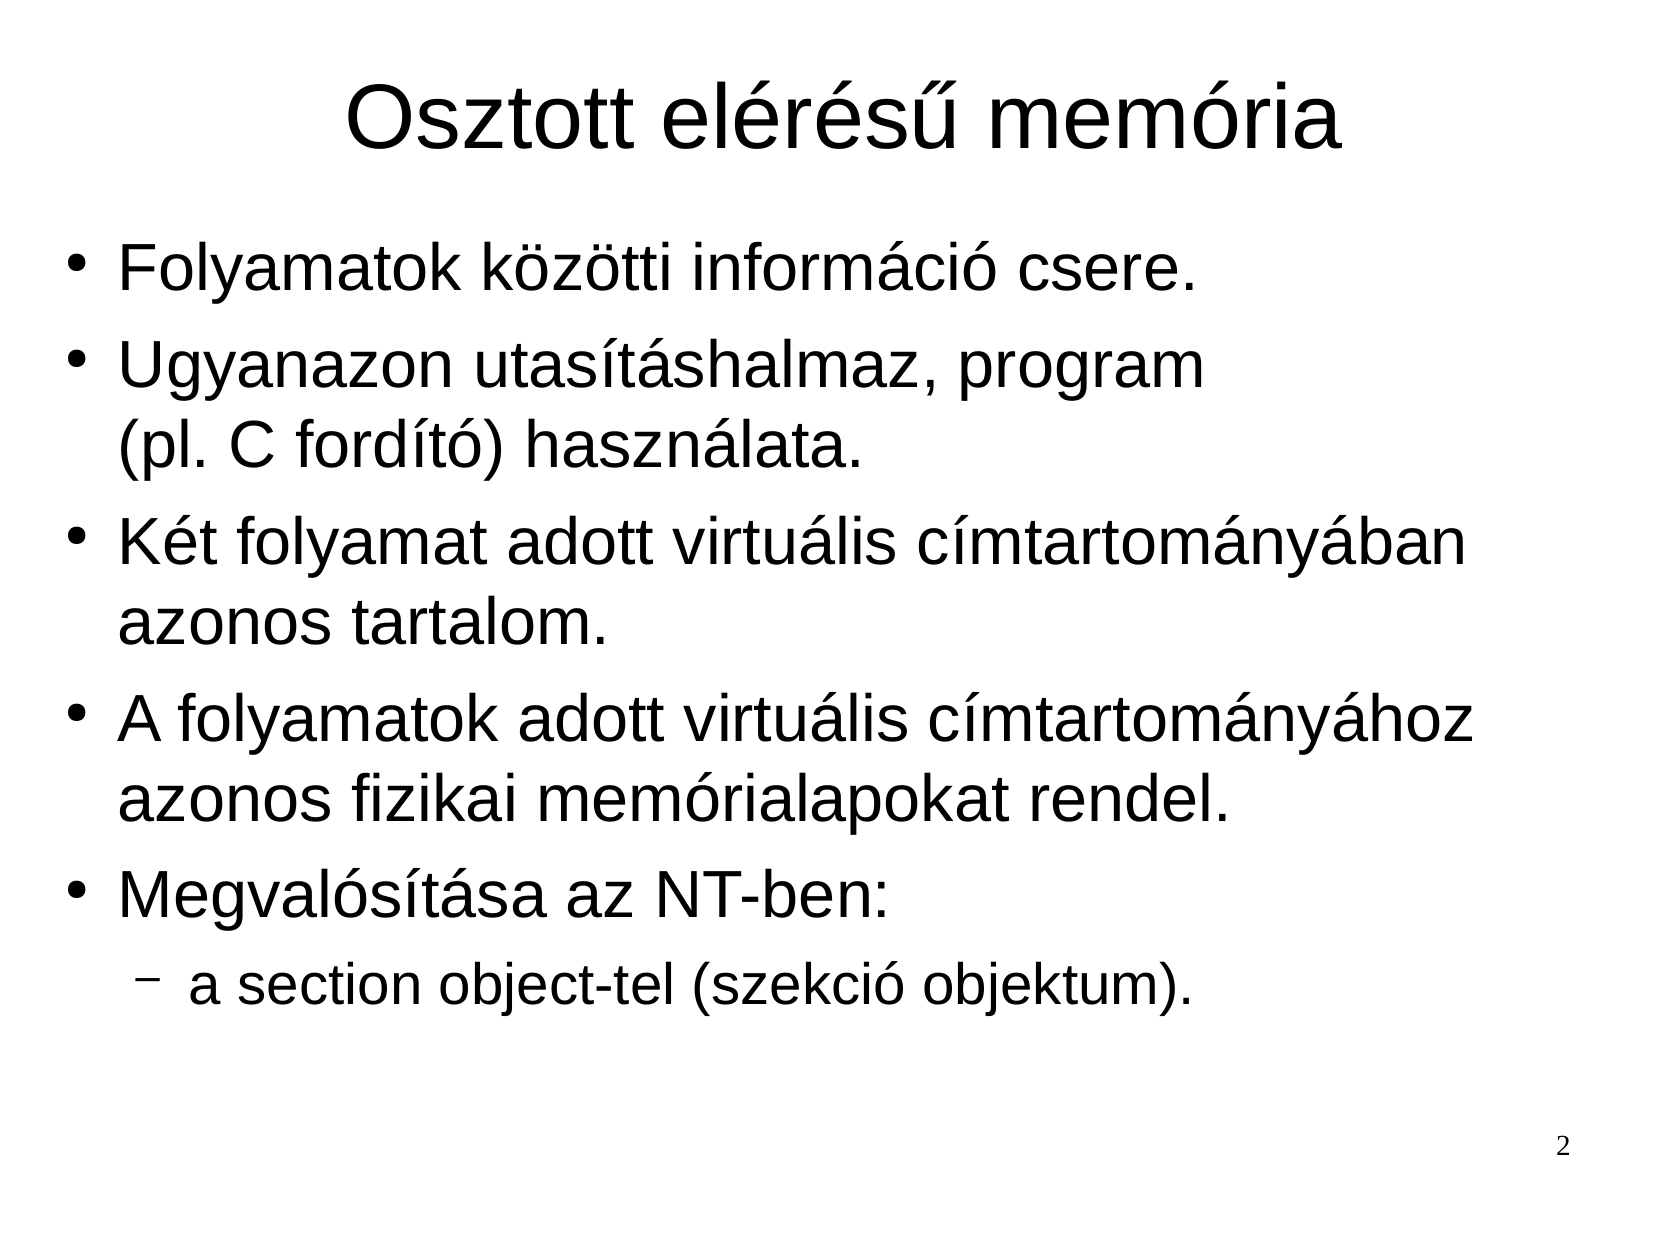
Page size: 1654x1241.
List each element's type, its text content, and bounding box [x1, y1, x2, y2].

title Osztott elérésű memória [123, 34, 1530, 191]
list Folyamatok közötti információ csere. Ugyanazon utasításhalmaz, program (pl. C fordító) használata. Két folyamat adott virtuális címtartományában azonos tartalom. A folyamatok adott virtuális címtartományához azonos fizikai memórialapokat rendel. Megvalósítása az NT-ben: a section object-tel (szekció objektum). [32, 216, 1654, 1206]
